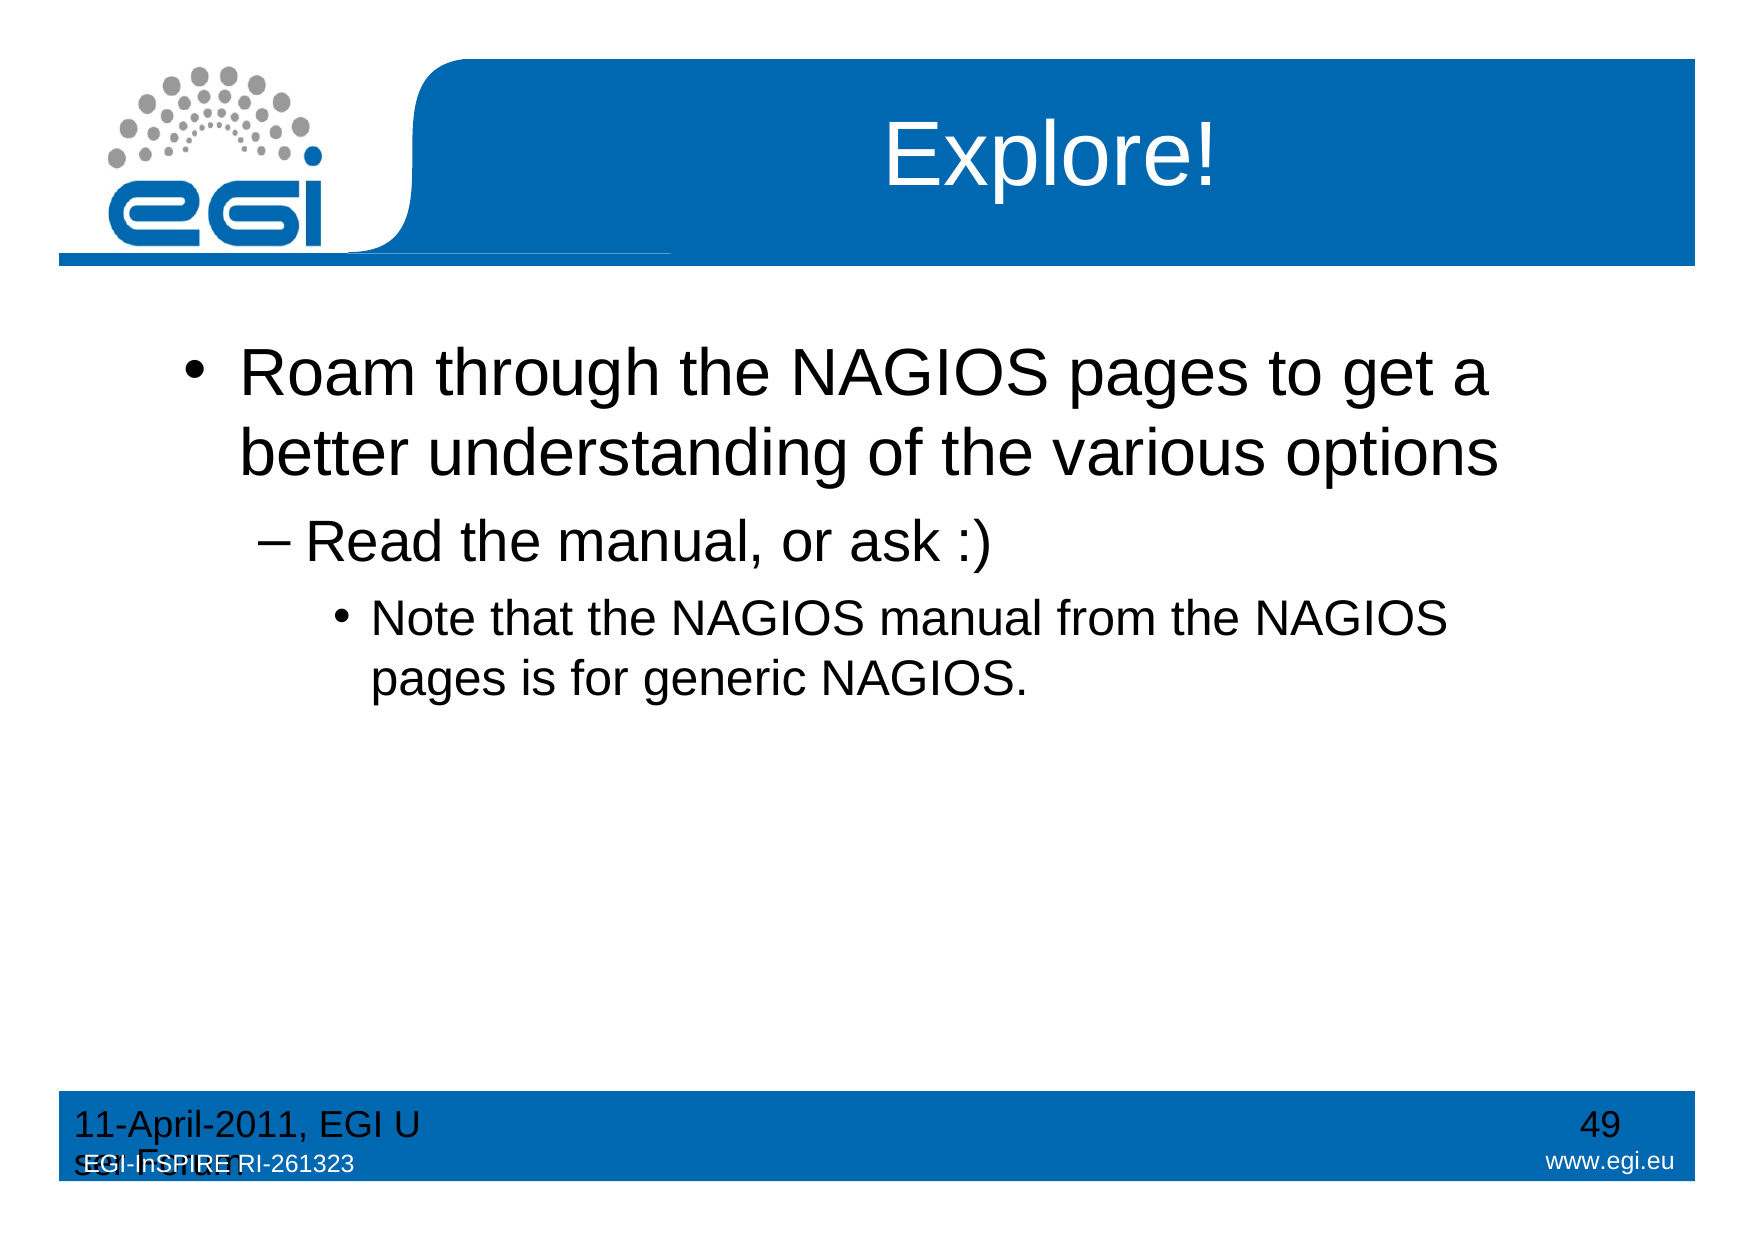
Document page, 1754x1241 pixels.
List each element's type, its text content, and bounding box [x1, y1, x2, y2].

list Roam through the NAGIOS pages to get a better understanding of the various options Read the manual, or ask :) Note that the NAGIOS manual from the NAGIOS pages is for generic NAGIOS. [168, 320, 1614, 1062]
picture [59, 59, 348, 253]
title Explore! [439, 31, 1663, 267]
